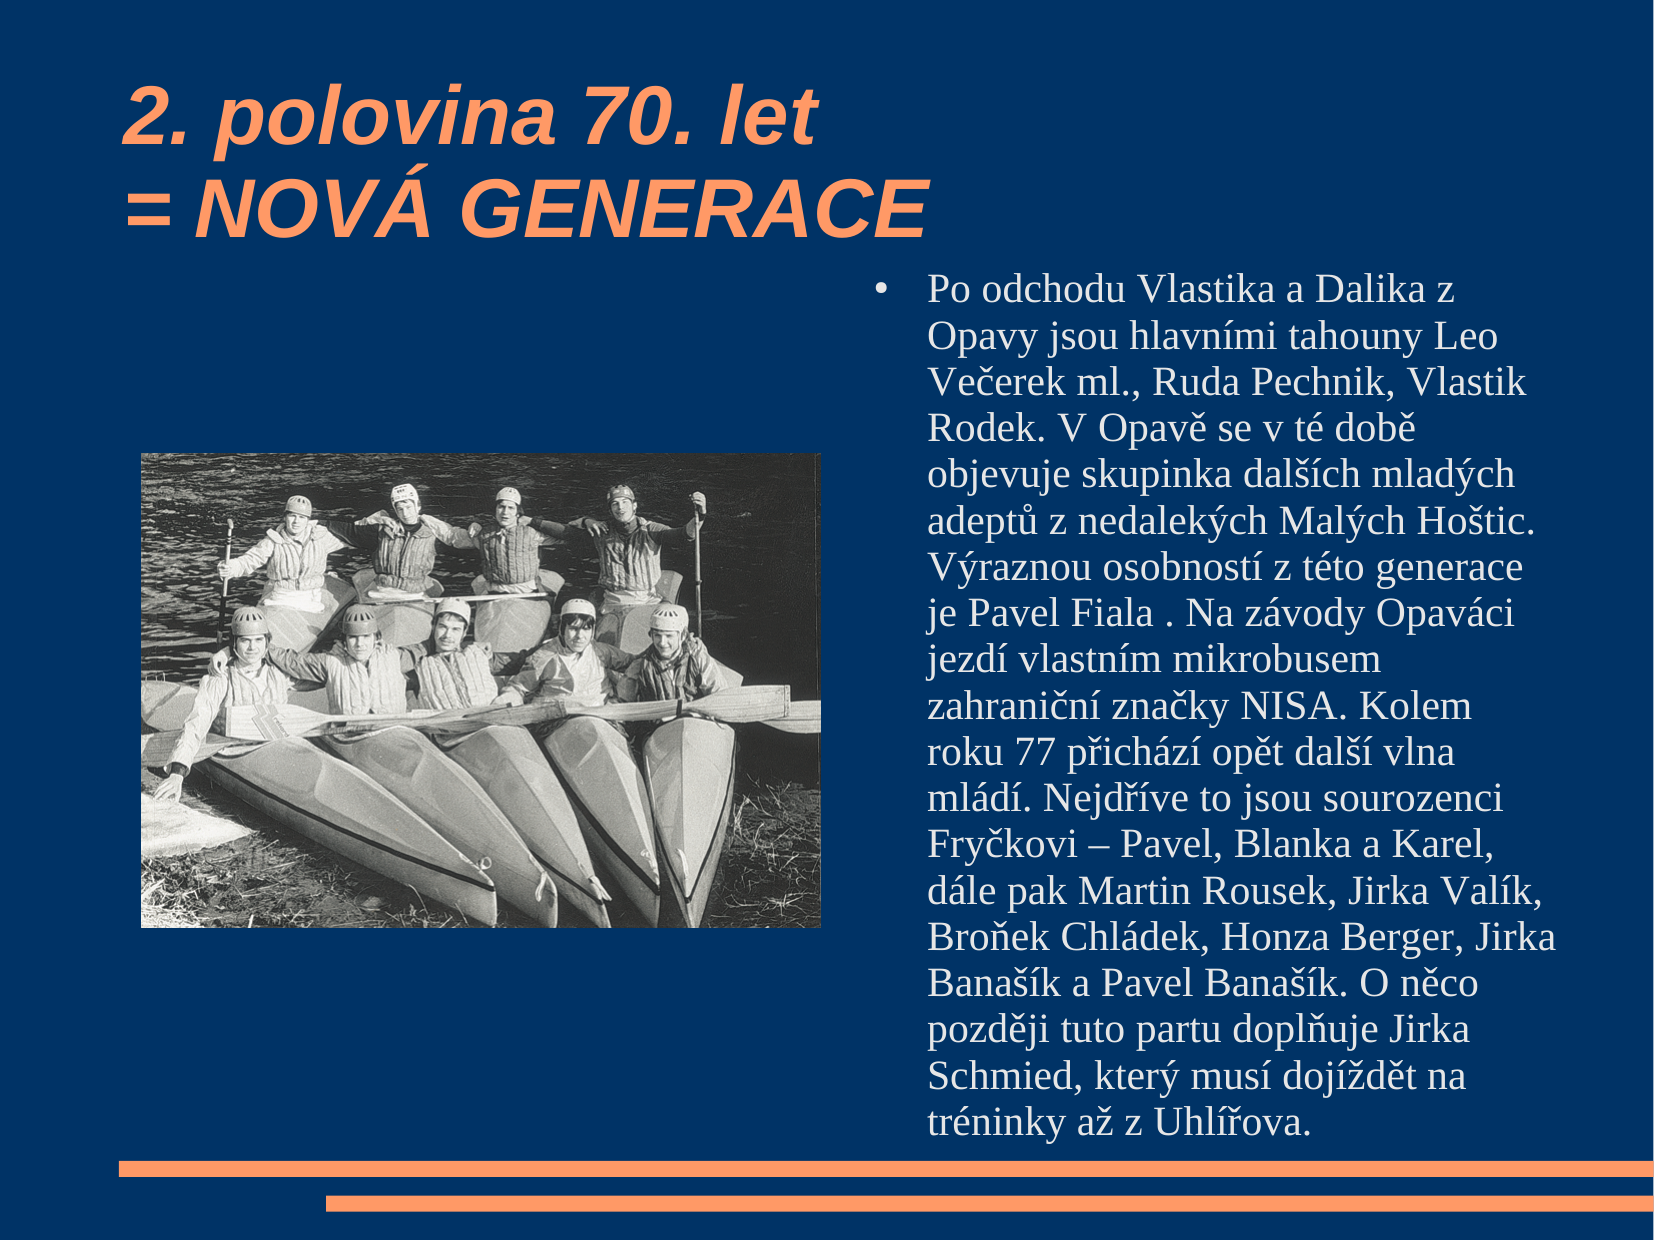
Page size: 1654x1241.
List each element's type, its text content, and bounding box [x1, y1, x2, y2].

list Po odchodu Vlastika a Dalika z Opavy jsou hlavními tahouny Leo Večerek ml., Ruda Pechnik, Vlastik Rodek. V Opavě se v té době objevuje skupinka dalších mladých adeptů z nedalekých Malých Hoštic. Výraznou osobností z této generace je Pavel Fiala . Na závody Opaváci jezdí vlastním mikrobusem zahraniční značky NISA. Kolem roku 77 přichází opět další vlna mládí. Nejdříve to jsou sourozenci Fryčkovi – Pavel, Blanka a Karel, dále pak Martin Rousek, Jirka Valík, Broňek Chládek, Honza Berger, Jirka Banašík a Pavel Banašík. O něco později tuto partu doplňuje Jirka Schmied, který musí dojíždět na tréninky až z Uhlířova. [856, 265, 1559, 1170]
picture [141, 453, 821, 928]
title 2. polovina 70. let = NOVÁ GENERACE [123, 58, 1536, 266]
